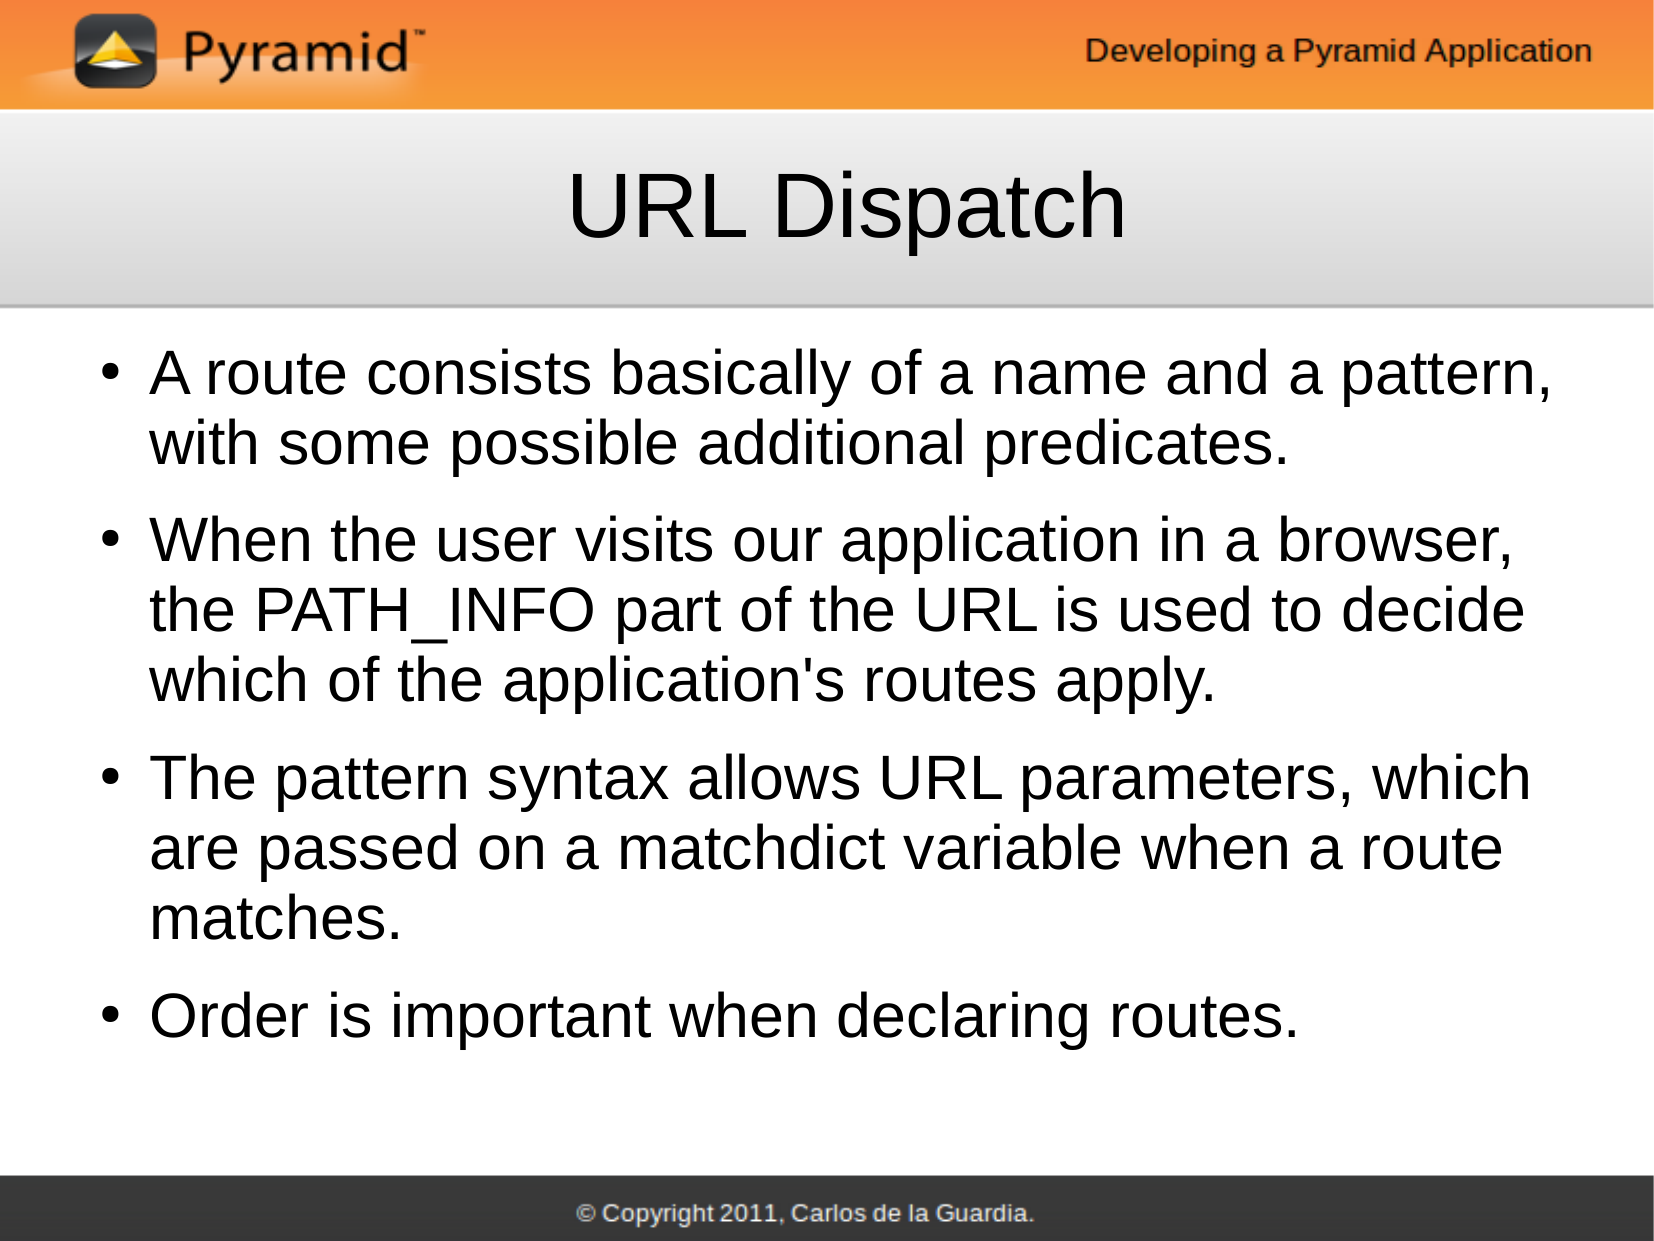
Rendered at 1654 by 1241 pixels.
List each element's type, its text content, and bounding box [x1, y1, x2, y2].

picture [0, 0, 1654, 1241]
title URL Dispatch [82, 112, 1613, 301]
list A route consists basically of a name and a pattern, with some possible additional predicates. When the user visits our application in a browser, the PATH_INFO part of the URL is used to decide which of the application's routes apply. The pattern syntax allows URL parameters, which are passed on a matchdict variable when a route matches. Order is important when declaring routes. [82, 337, 1571, 1157]
